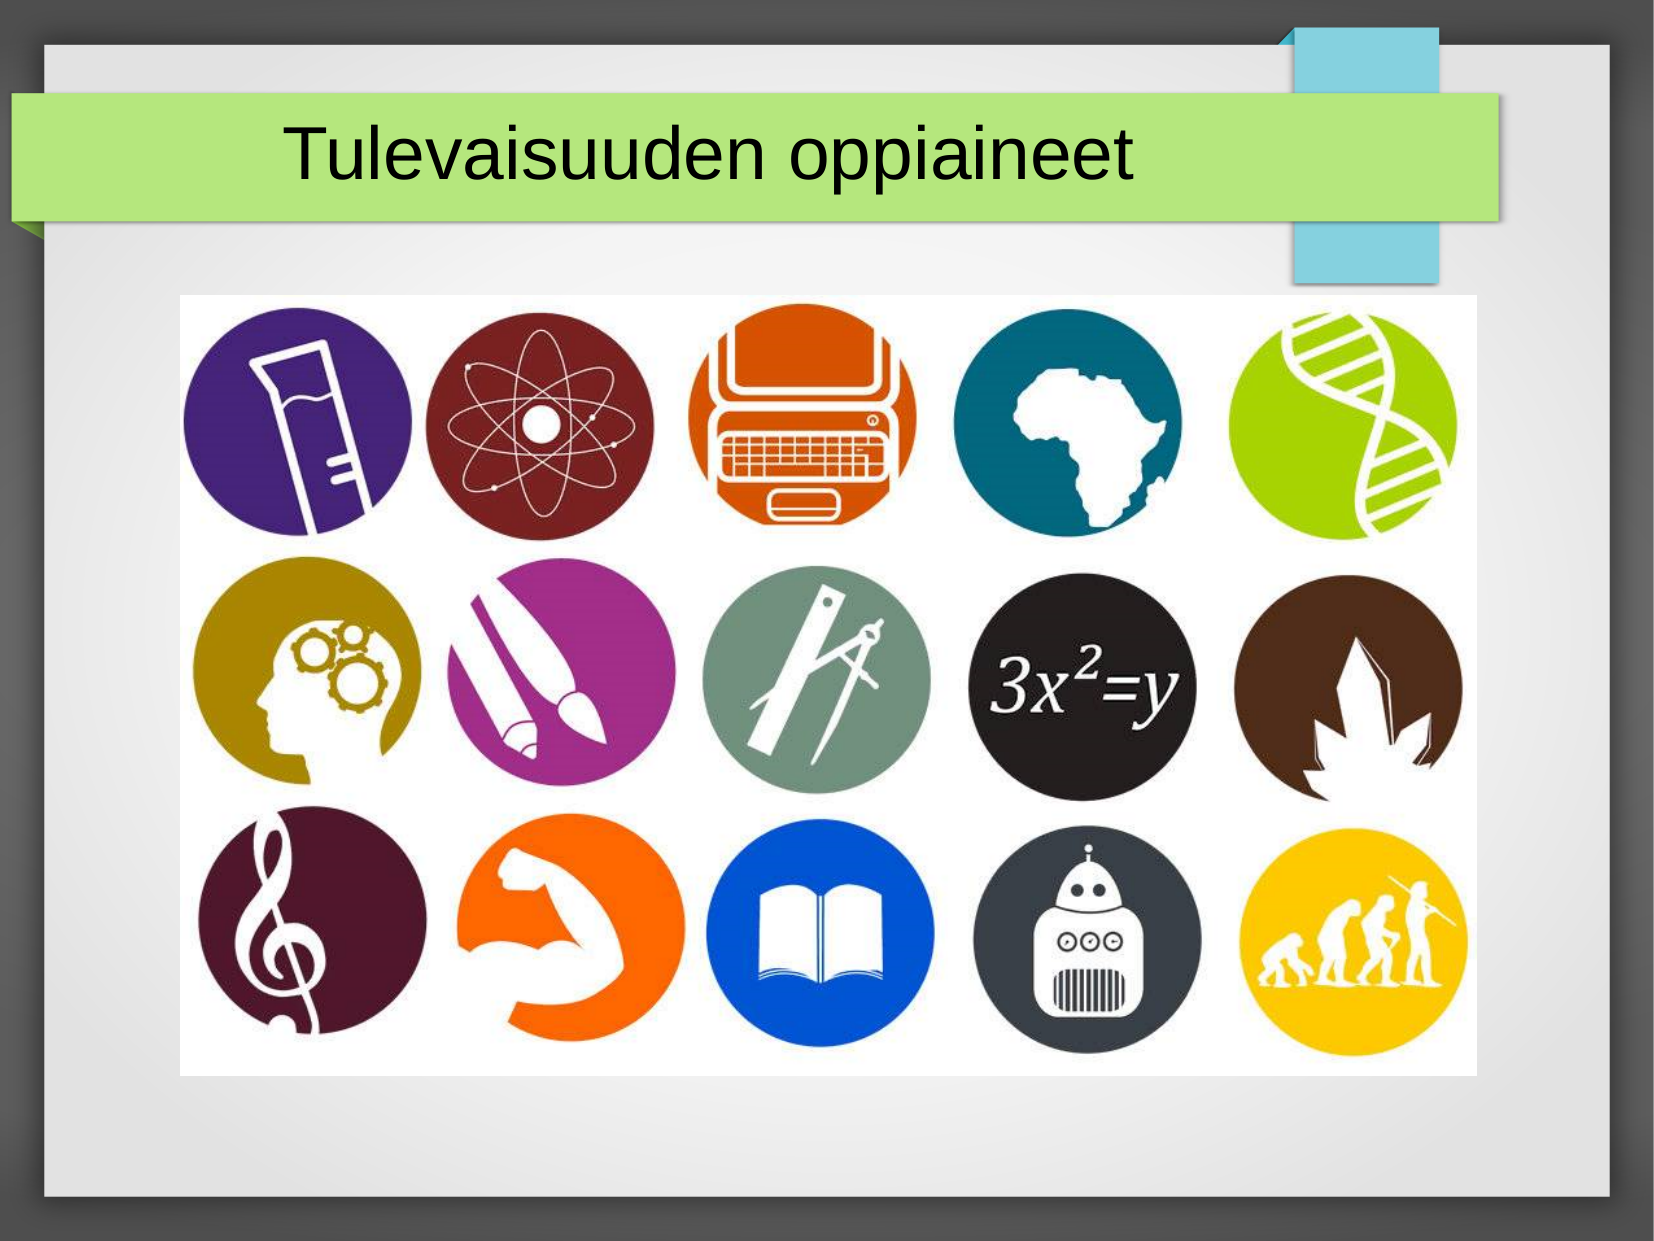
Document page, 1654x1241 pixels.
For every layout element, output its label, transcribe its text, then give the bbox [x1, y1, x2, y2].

picture [0, 0, 1654, 1241]
title Tulevaisuuden oppiaineet [118, 94, 1300, 213]
